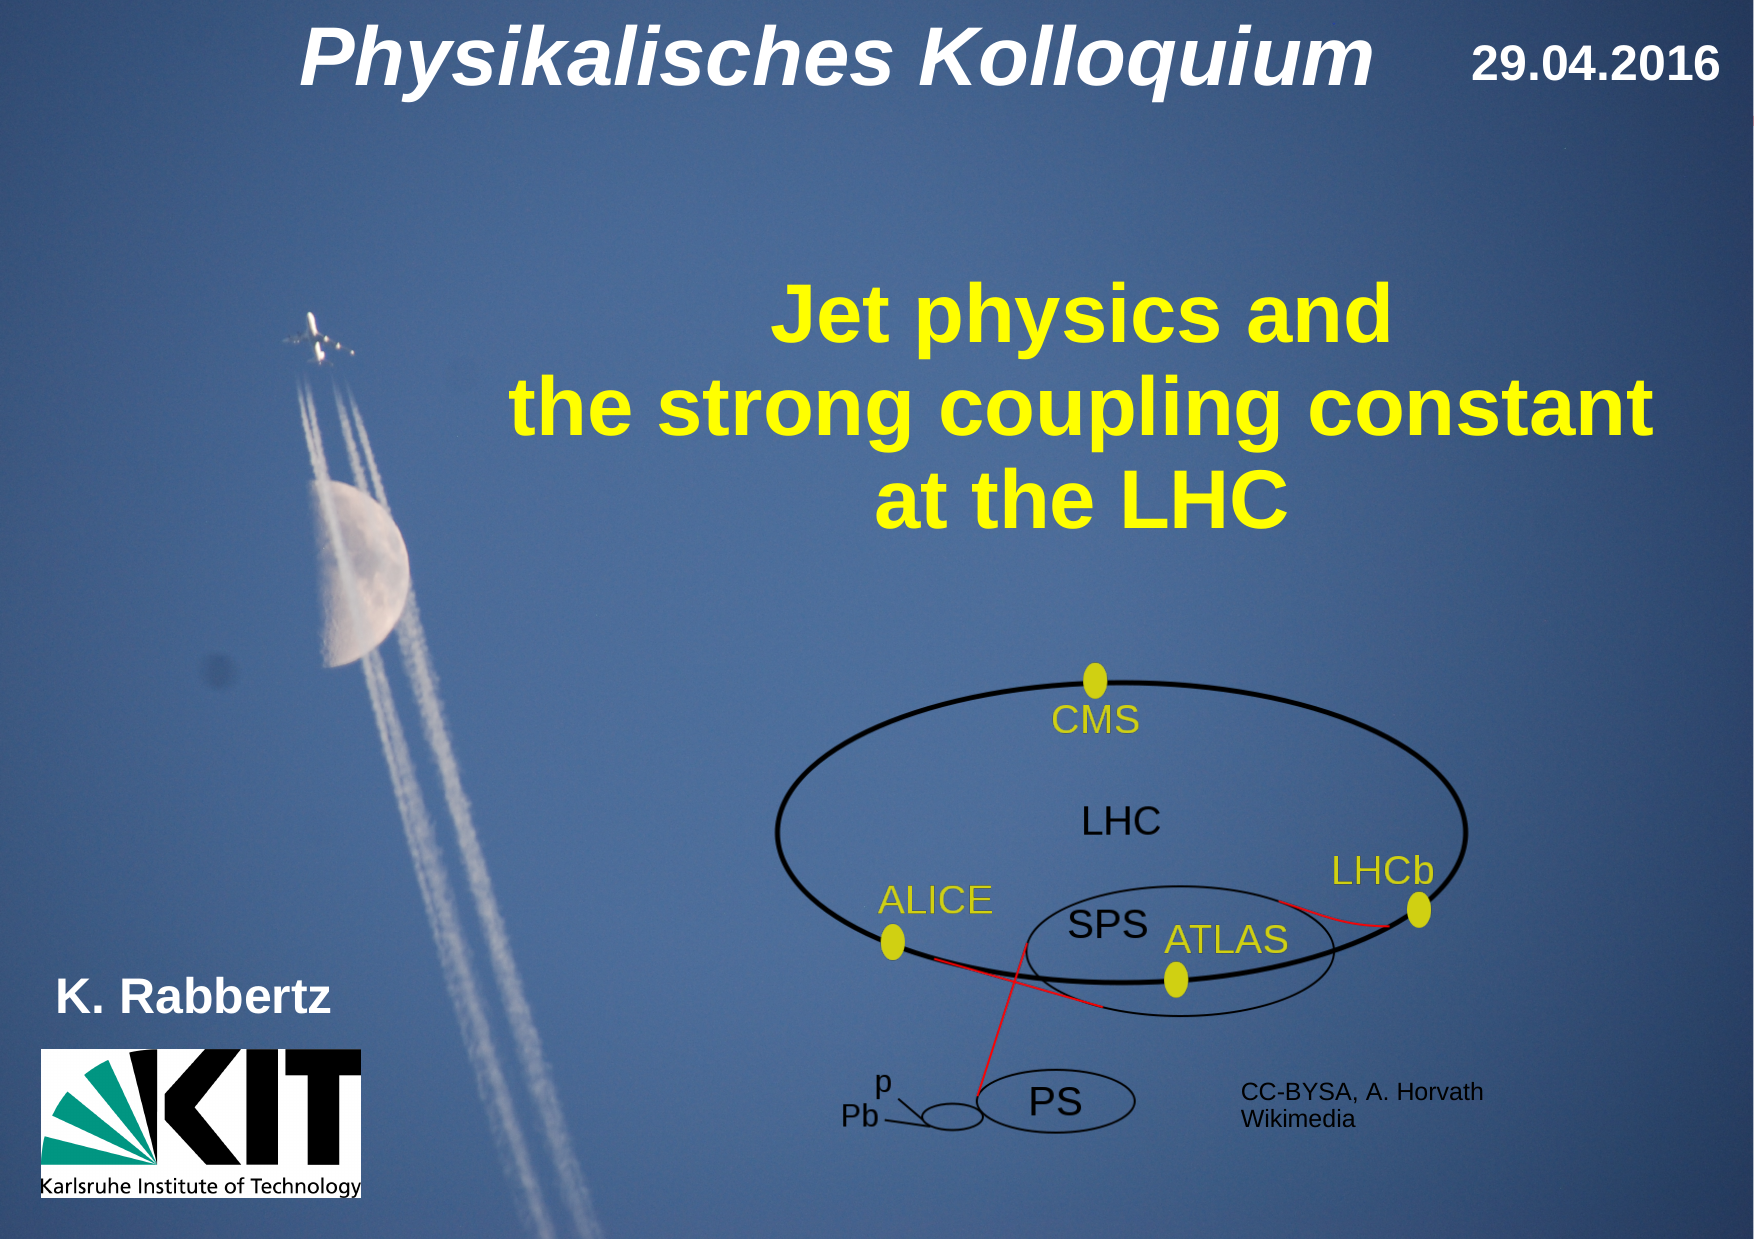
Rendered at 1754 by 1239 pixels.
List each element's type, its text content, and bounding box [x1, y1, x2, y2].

title Physikalisches Kolloquium [123, 0, 1553, 114]
text_box CC-BYSA, A. Horvath Wikimedia [1228, 1071, 1495, 1140]
text_box Jet physics and the strong coupling constant at the LHC [497, 261, 1677, 554]
text_box 29.04.2016 [1460, 28, 1734, 100]
text_box K. Rabbertz [43, 962, 346, 1033]
picture [0, 0, 1754, 1239]
